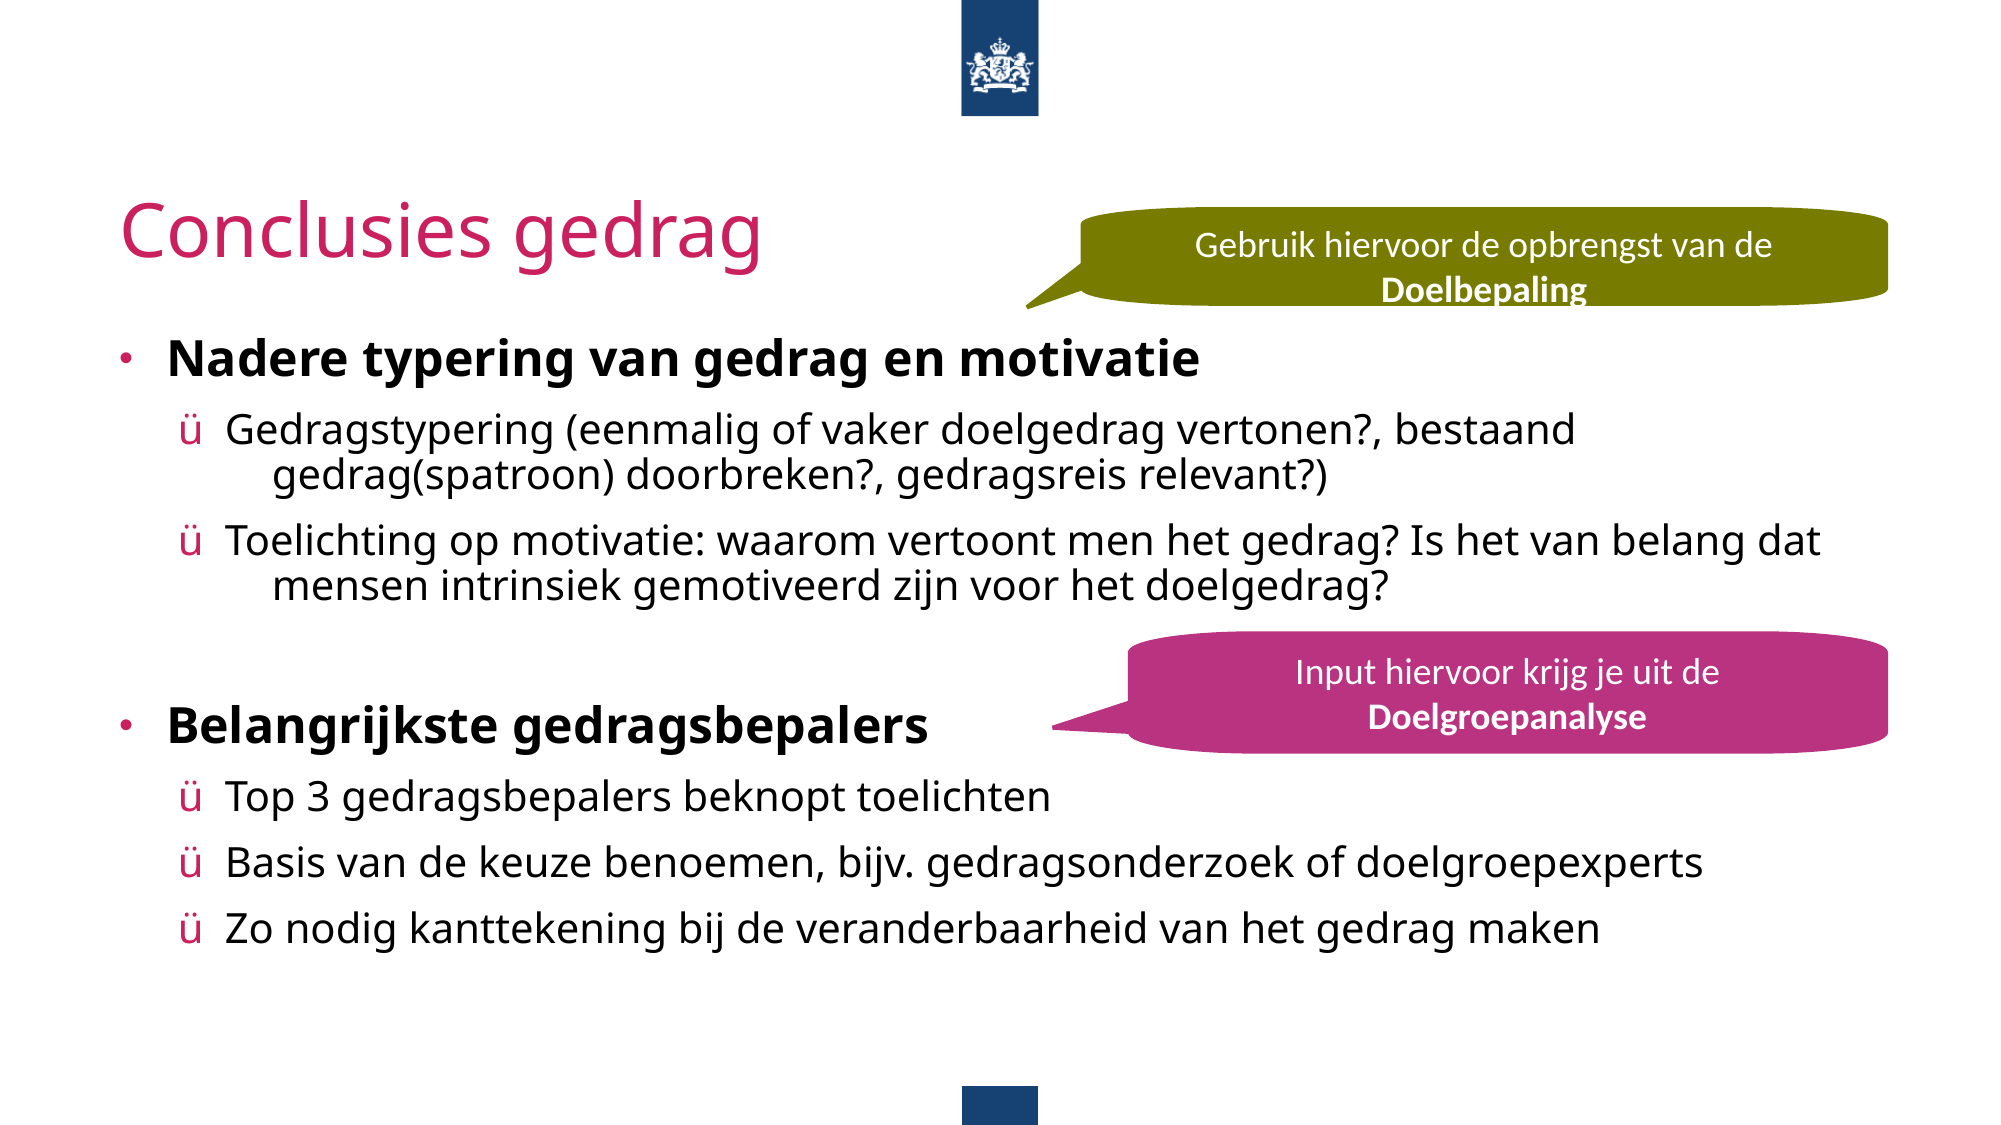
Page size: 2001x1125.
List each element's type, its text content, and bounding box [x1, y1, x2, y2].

list Nadere typering van gedrag en motivatie Gedragstypering (eenmalig of vaker doelgedrag vertonen?, bestaand gedrag(spatroon) doorbreken?, gedragsreis relevant?) Toelichting op motivatie: waarom vertoont men het gedrag? Is het van belang dat mensen intrinsiek gemotiveerd zijn voor het doelgedrag? Belangrijkste gedragsbepalers Top 3 gedragsbepalers beknopt toelichten Basis van de keuze benoemen, bijv. gedragsonderzoek of doelgroepexperts Zo nodig kanttekening bij de veranderbaarheid van het gedrag maken [104, 326, 1897, 972]
text_box Input hiervoor krijg je uit de Doelgroepanalyse [1052, 633, 1886, 752]
text_box Conclusies gedrag [104, 125, 1897, 281]
text_box Gebruik hiervoor de opbrengst van de Doelbepaling [1026, 209, 1886, 308]
